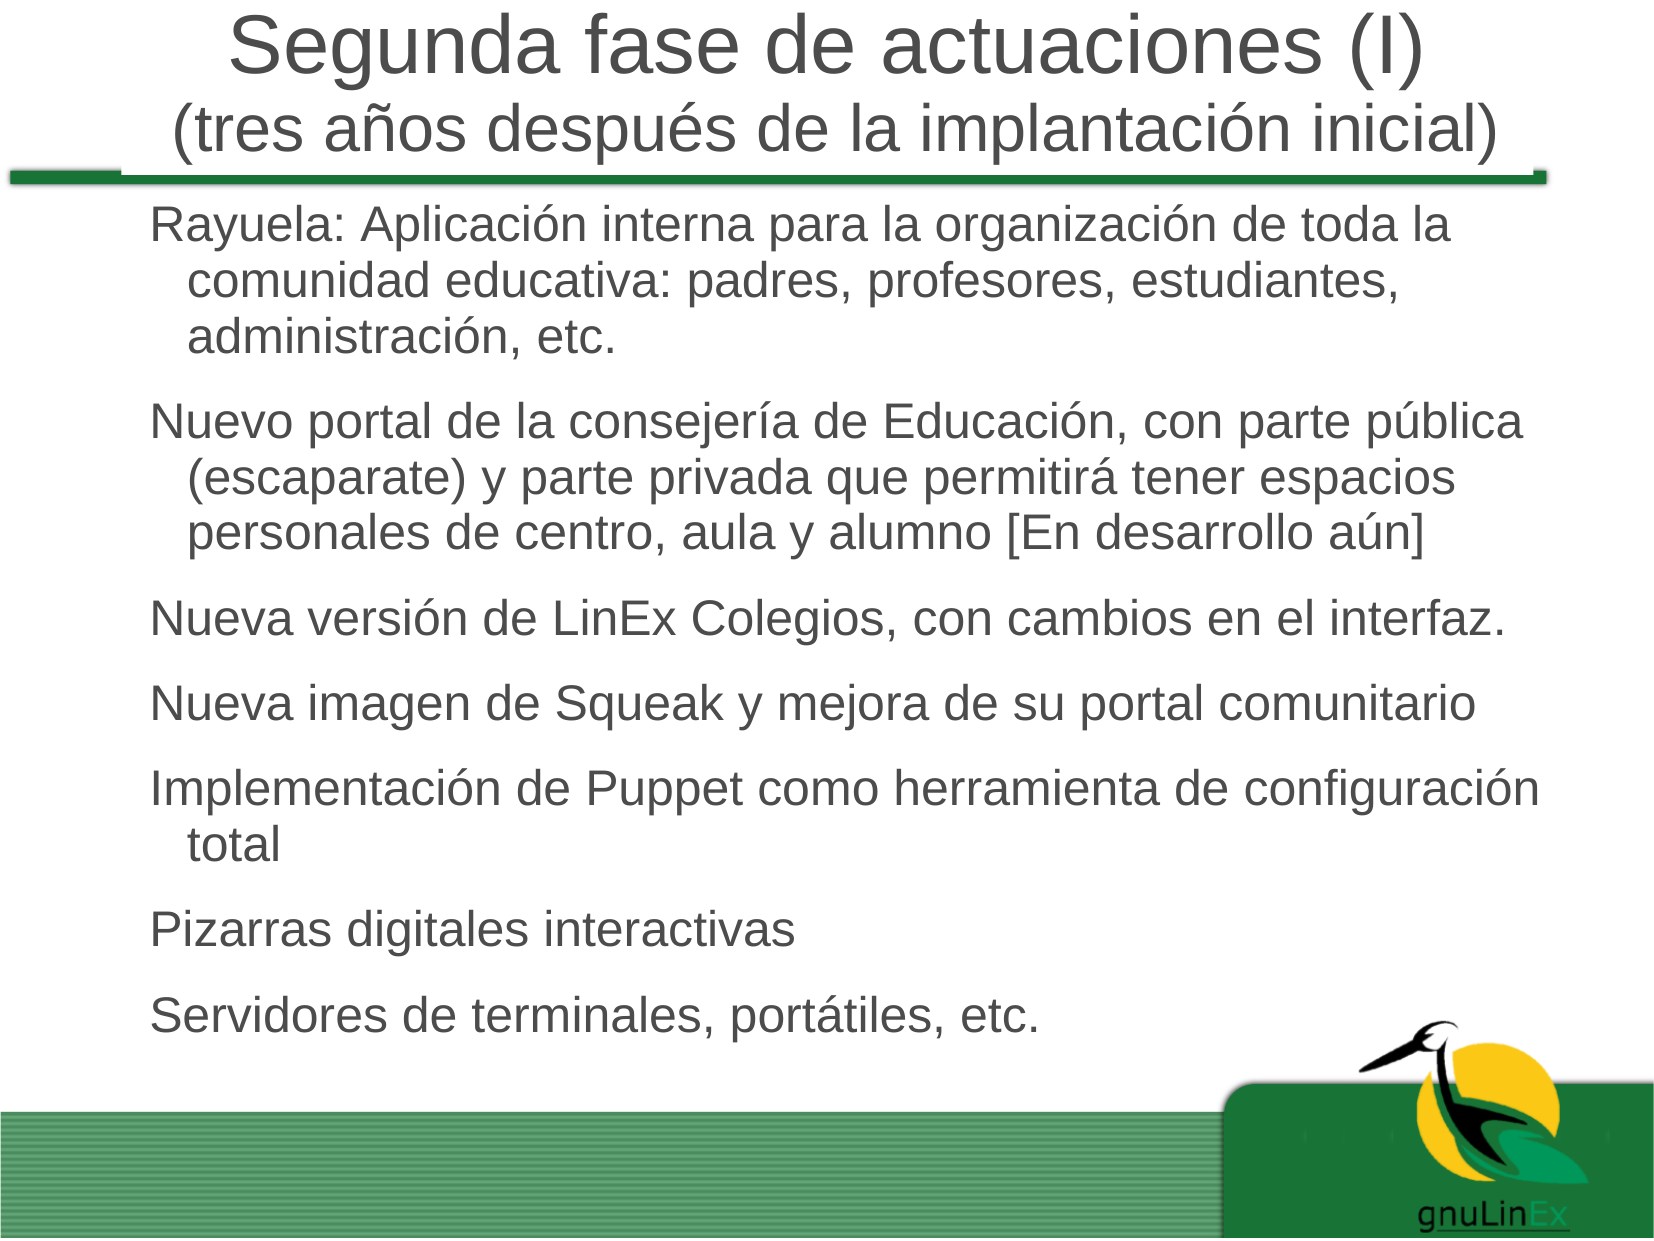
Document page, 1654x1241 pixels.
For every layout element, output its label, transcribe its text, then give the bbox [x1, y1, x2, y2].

picture [0, 0, 1654, 1238]
title Segunda fase de actuaciones (I) (tres años después de la implantación inicial) [121, 0, 1534, 175]
list Rayuela: Aplicación interna para la organización de toda la comunidad educativa: padres, profesores, estudiantes, administración, etc. Nuevo portal de la consejería de Educación, con parte pública (escaparate) y parte privada que permitirá tener espacios personales de centro, aula y alumno [En desarrollo aún] Nueva versión de LinEx Colegios, con cambios en el interfaz. Nueva imagen de Squeak y mejora de su portal comunitario Implementación de Puppet como herramienta de configuración total Pizarras digitales interactivas Servidores de terminales, portátiles, etc. [74, 196, 1579, 1118]
